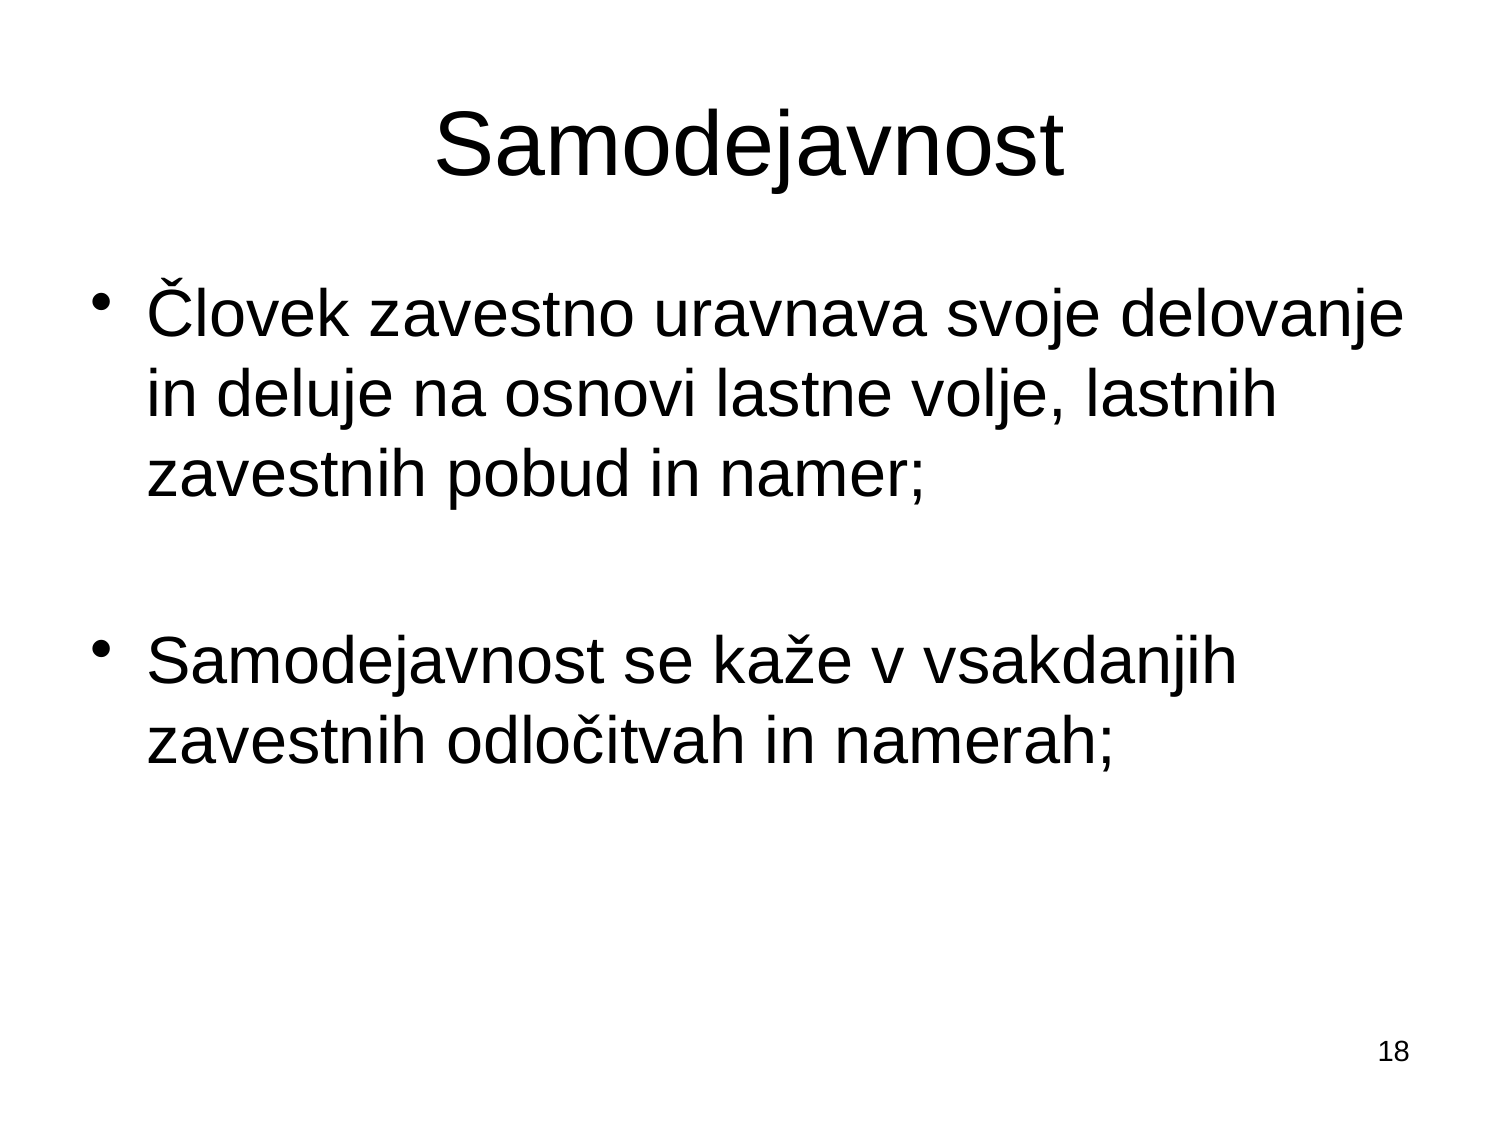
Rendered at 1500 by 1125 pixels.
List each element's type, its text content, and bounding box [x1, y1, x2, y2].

title Samodejavnost [75, 45, 1425, 233]
list Človek zavestno uravnava svoje delovanje in deluje na osnovi lastne volje, lastnih zavestnih pobud in namer; Samodejavnost se kaže v vsakdanjih zavestnih odločitvah in namerah; [75, 262, 1425, 1005]
slide_number <number> [1074, 1024, 1425, 1103]
